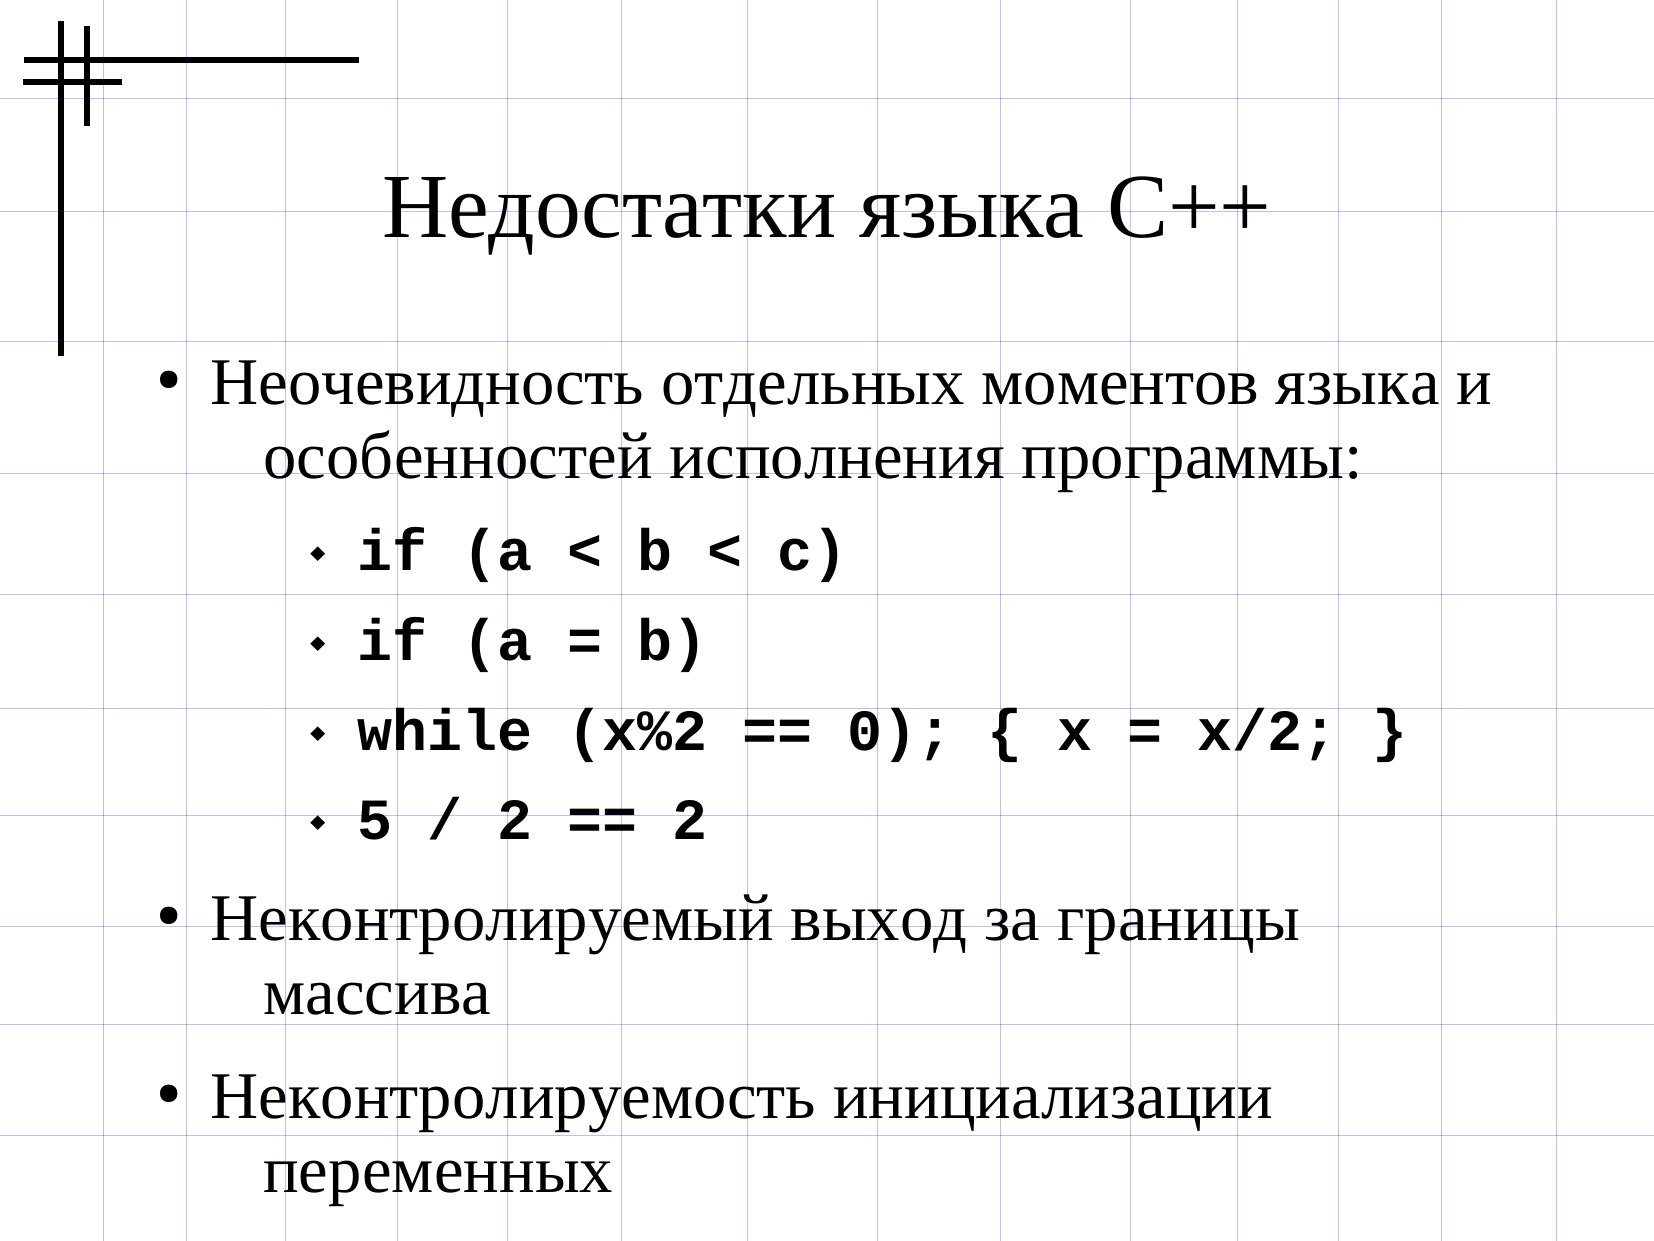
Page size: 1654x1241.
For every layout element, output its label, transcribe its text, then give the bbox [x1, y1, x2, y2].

title Недостатки языка C++ [121, 102, 1534, 311]
list Неочевидность отдельных моментов языка и особенностей исполнения программы: if (a < b < c) if (a = b) while (x%2 == 0); { x = x/2; } 5 / 2 == 2 Неконтролируемый выход за границы массива Неконтролируемость инициализации переменных [121, 344, 1534, 1207]
